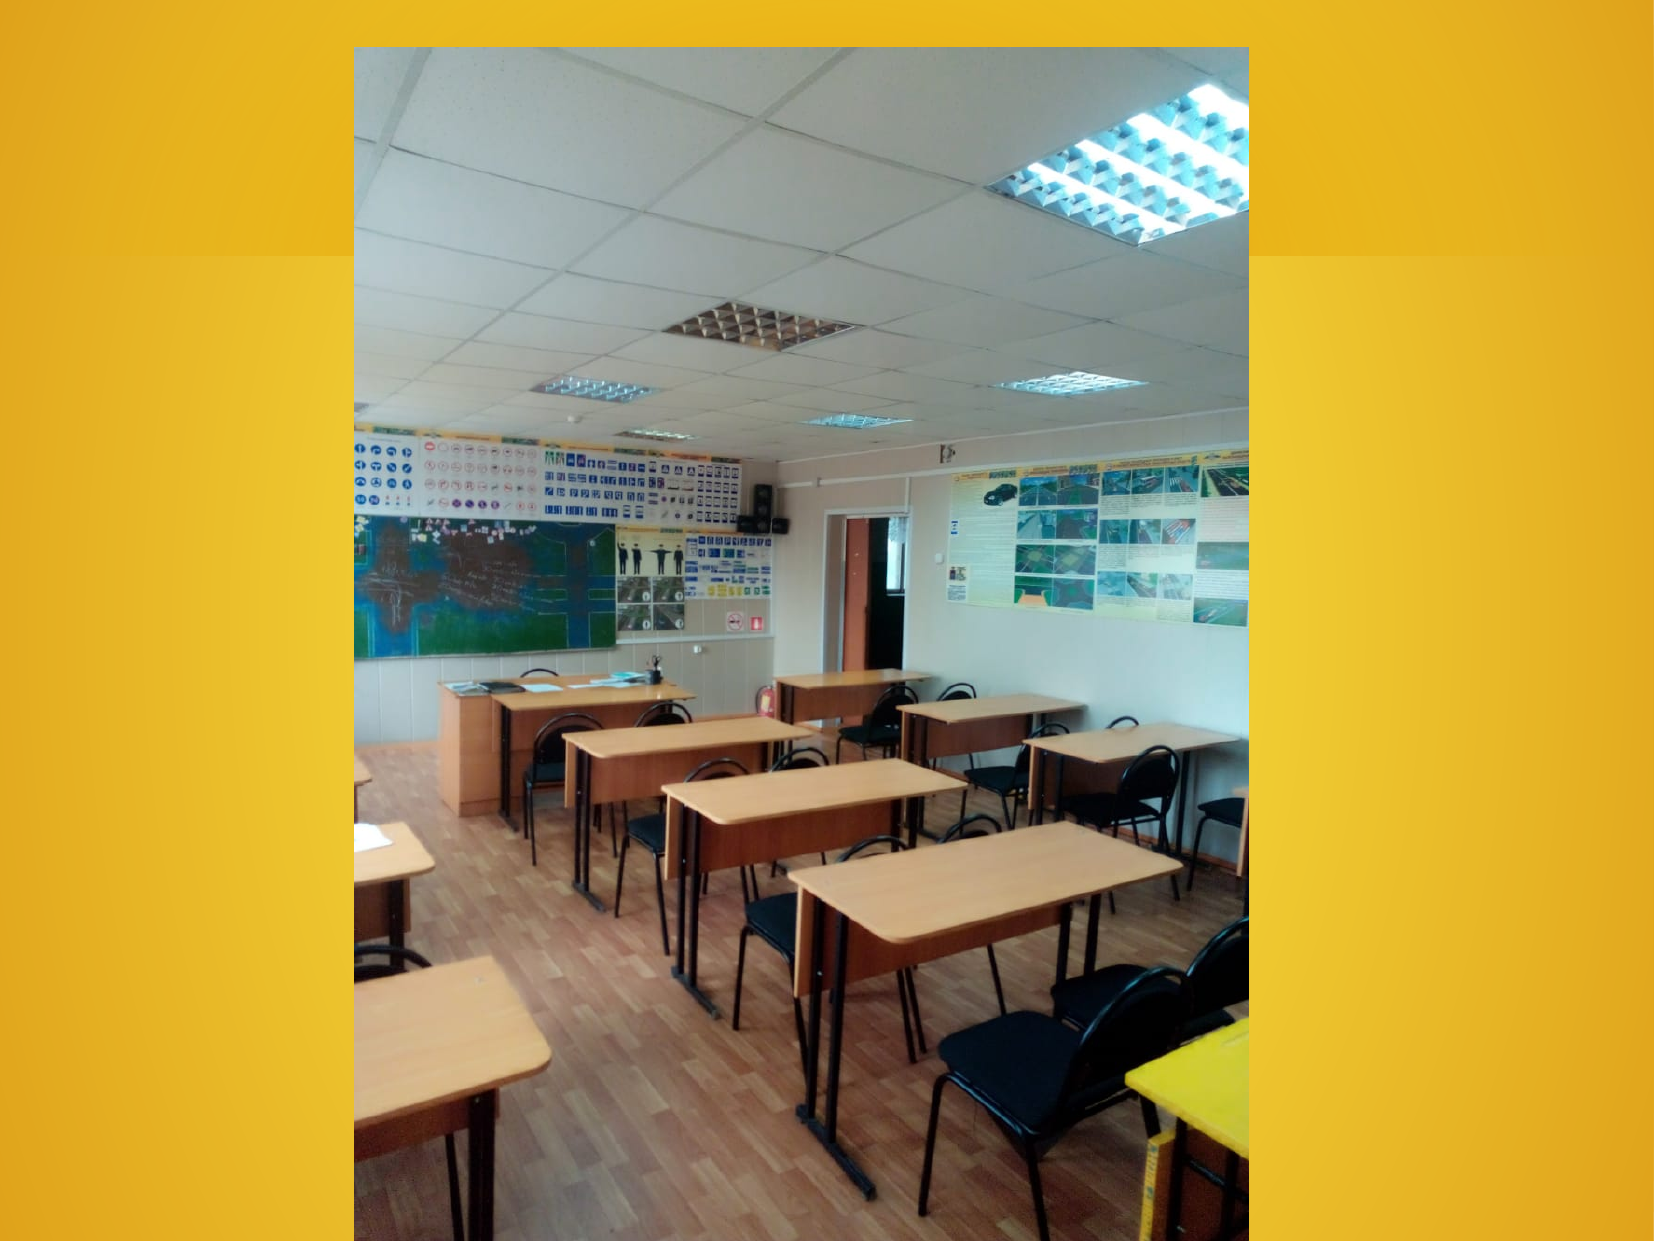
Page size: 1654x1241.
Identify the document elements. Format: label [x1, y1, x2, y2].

picture [354, 47, 1249, 1241]
